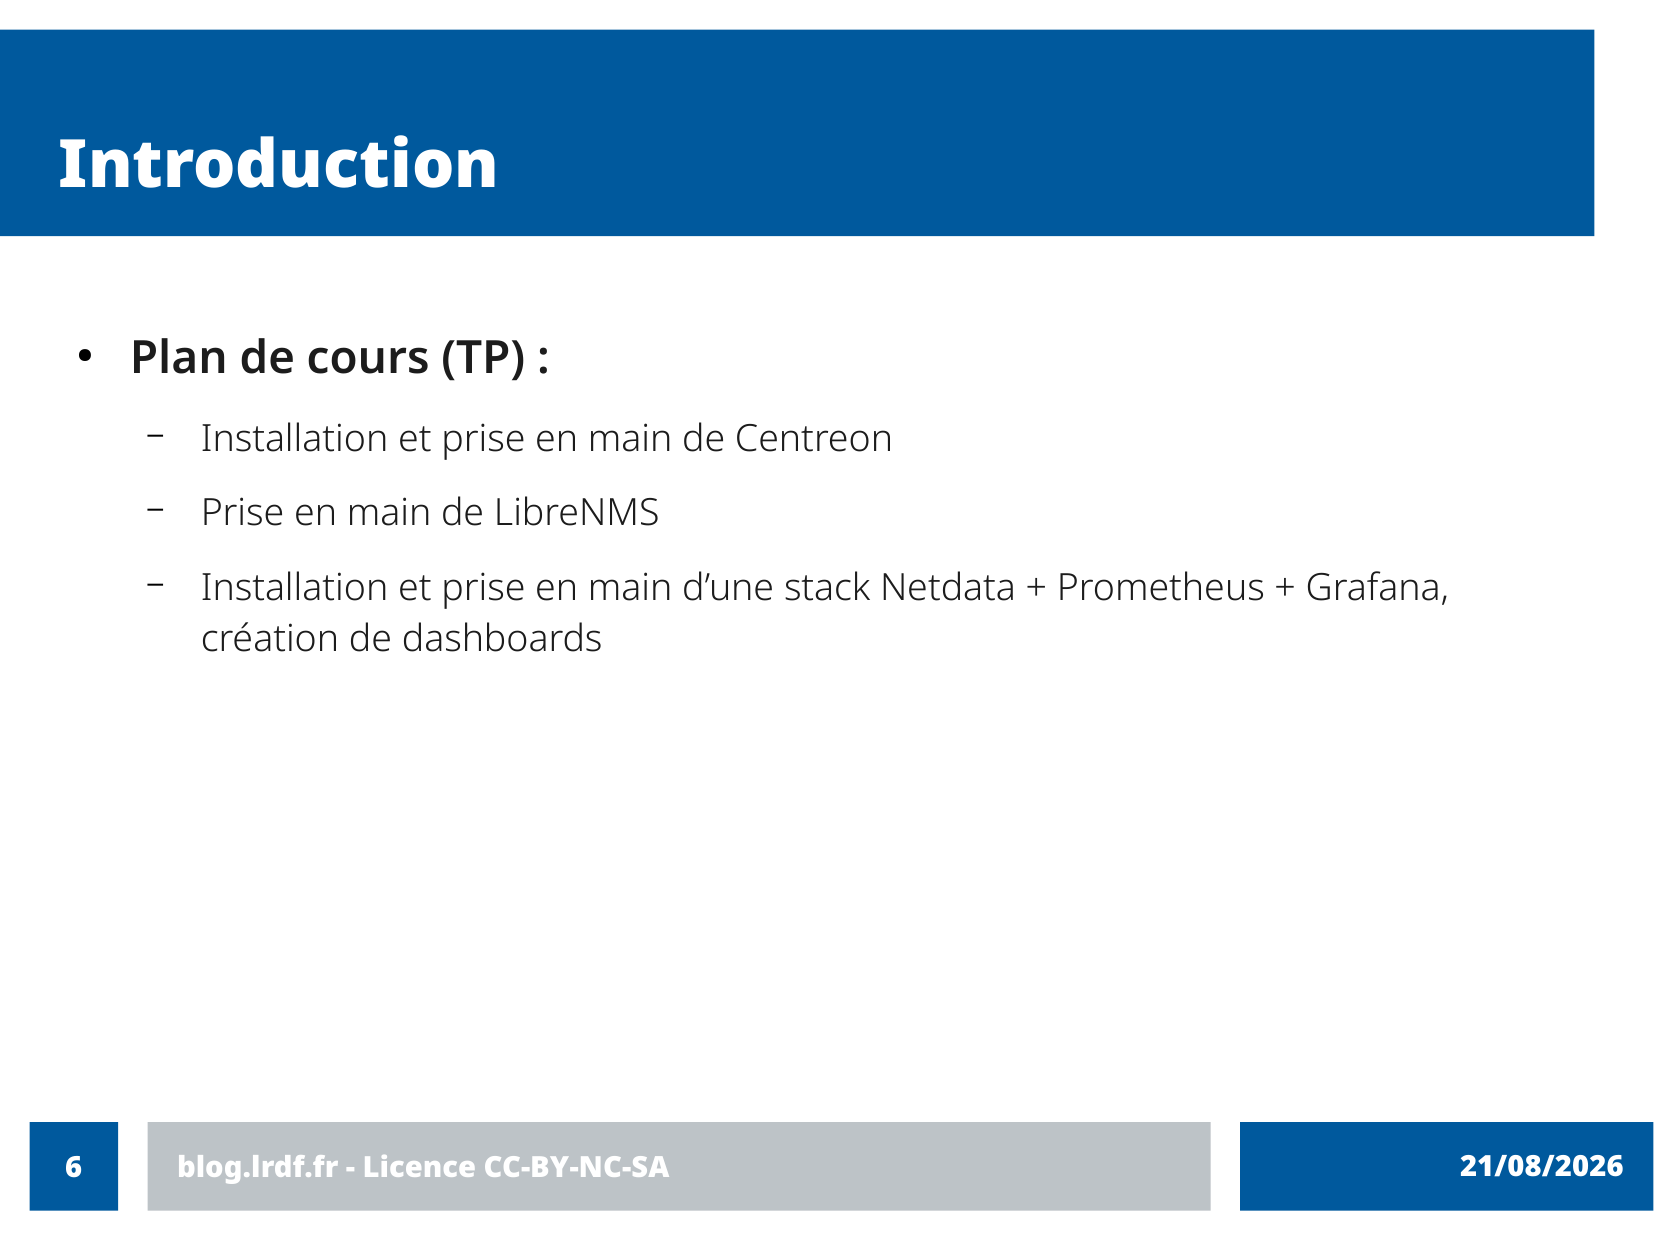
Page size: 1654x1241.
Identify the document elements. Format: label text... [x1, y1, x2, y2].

title Introduction [59, 59, 1595, 207]
list Plan de cours (TP) : Installation et prise en main de Centreon Prise en main de LibreNMS Installation et prise en main d’une stack Netdata + Prometheus + Grafana, création de dashboards [59, 324, 1565, 1093]
